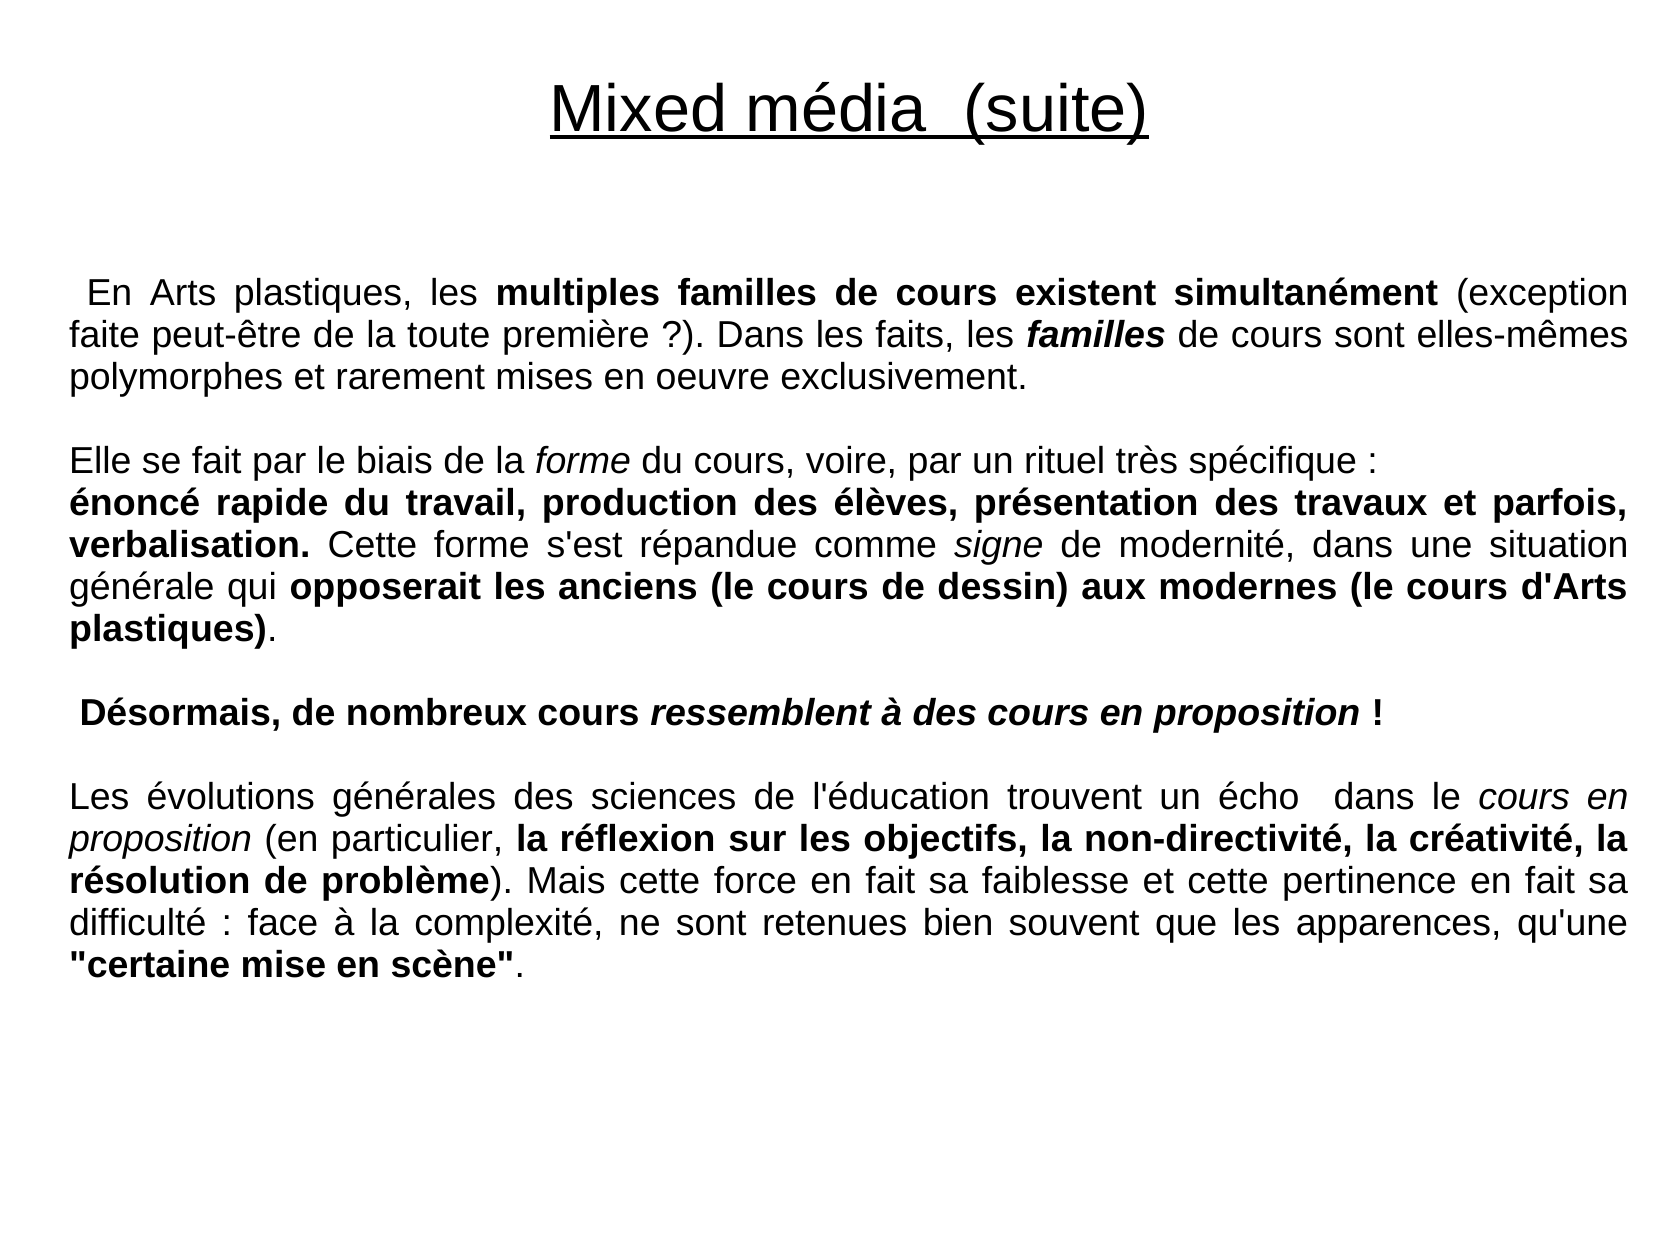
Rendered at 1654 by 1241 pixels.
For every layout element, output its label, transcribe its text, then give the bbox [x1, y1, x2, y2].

text_box Mixed média (suite) En Arts plastiques, les multiples familles de cours existent simultanément (exception faite peut-être de la toute première ?). Dans les faits, les familles de cours sont elles-mêmes polymorphes et rarement mises en oeuvre exclusivement. Elle se fait par le biais de la forme du cours, voire, par un rituel très spécifique : énoncé rapide du travail, production des élèves, présentation des travaux et parfois, verbalisation. Cette forme s'est répandue comme signe de modernité, dans une situation générale qui opposerait les anciens (le cours de dessin) aux modernes (le cours d'Arts plastiques). Désormais, de nombreux cours ressemblent à des cours en proposition ! Les évolutions générales des sciences de l'éducation trouvent un écho dans le cours en proposition (en particulier, la réflexion sur les objectifs, la non-directivité, la créativité, la résolution de problème). Mais cette force en fait sa faiblesse et cette pertinence en fait sa difficulté : face à la complexité, ne sont retenues bien souvent que les apparences, qu'une "certaine mise en scène". [69, 70, 1630, 1170]
